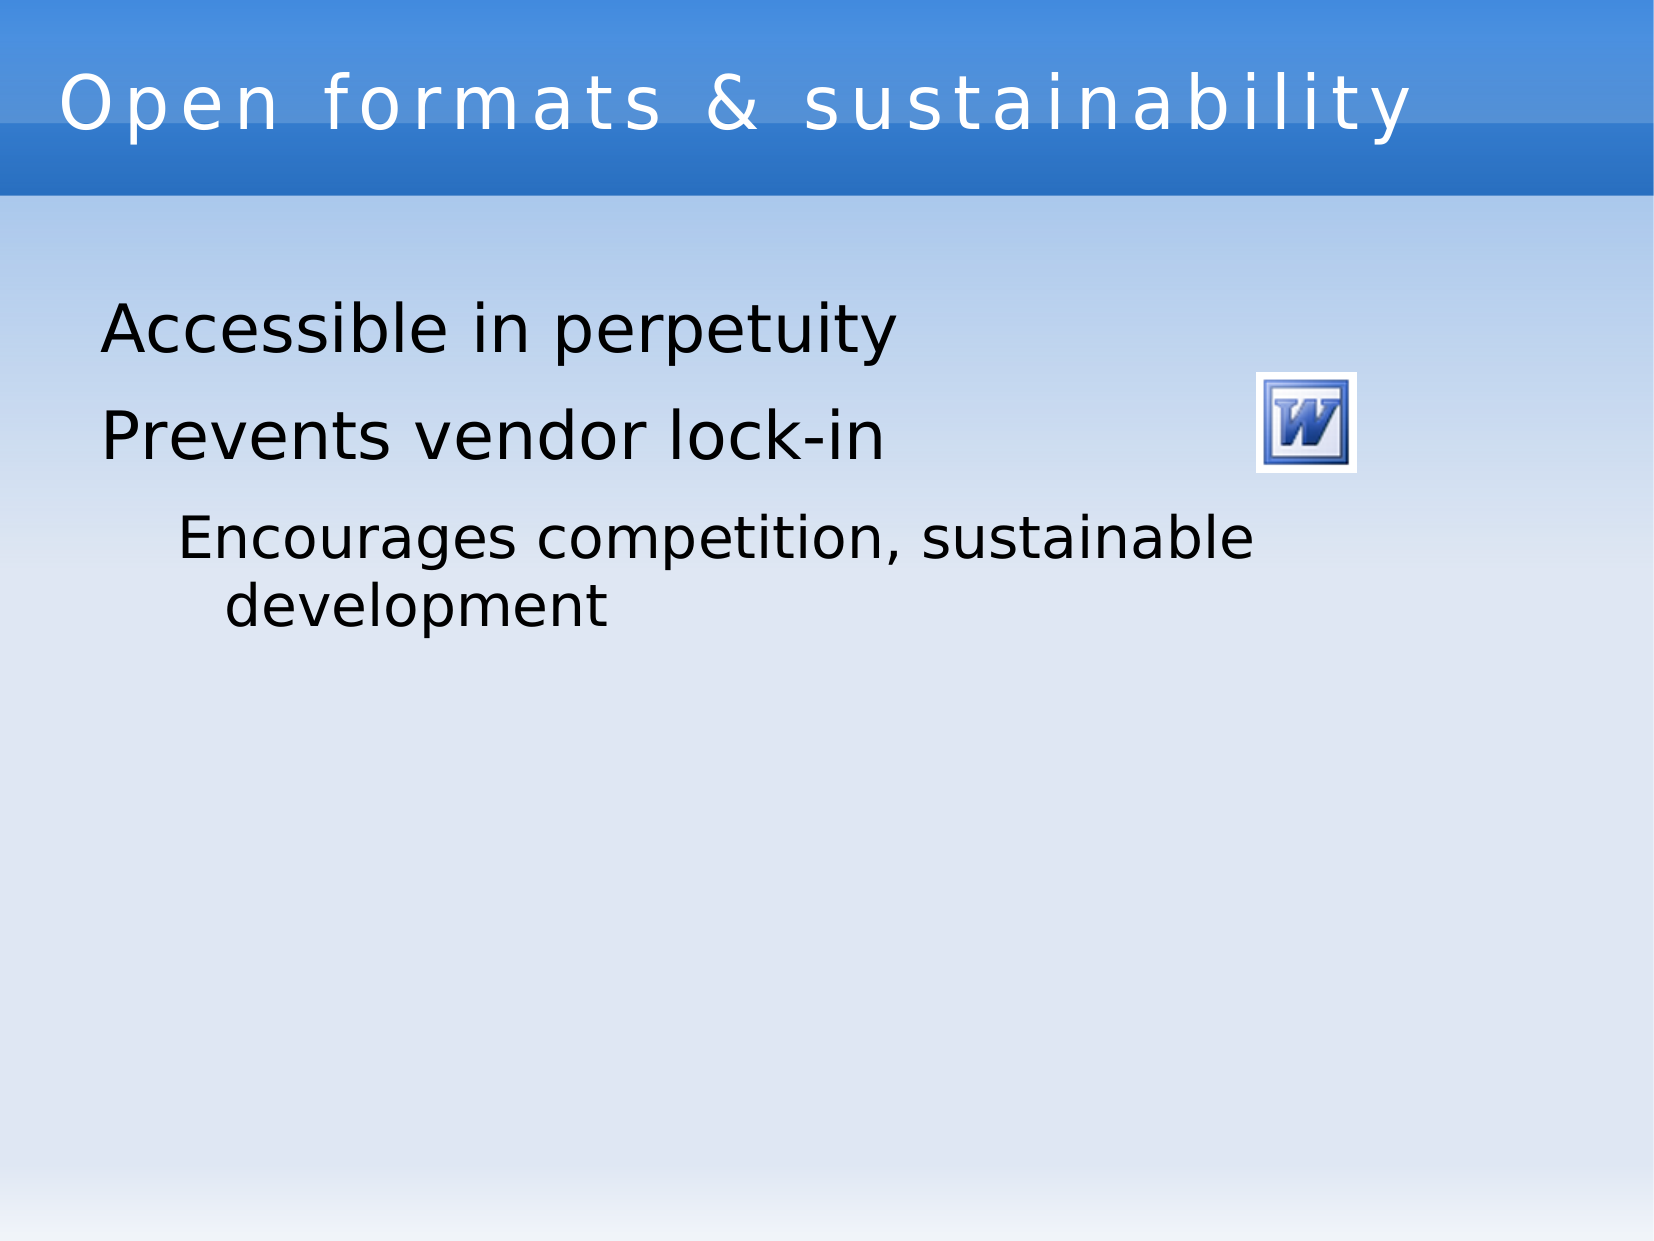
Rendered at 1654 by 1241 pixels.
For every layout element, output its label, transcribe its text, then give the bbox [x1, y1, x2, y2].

picture [0, 0, 1654, 1241]
list Accessible in perpetuity Prevents vendor lock-in Encourages competition, sustainable development [82, 290, 1571, 1109]
title Open formats & sustainability [59, 29, 1559, 178]
